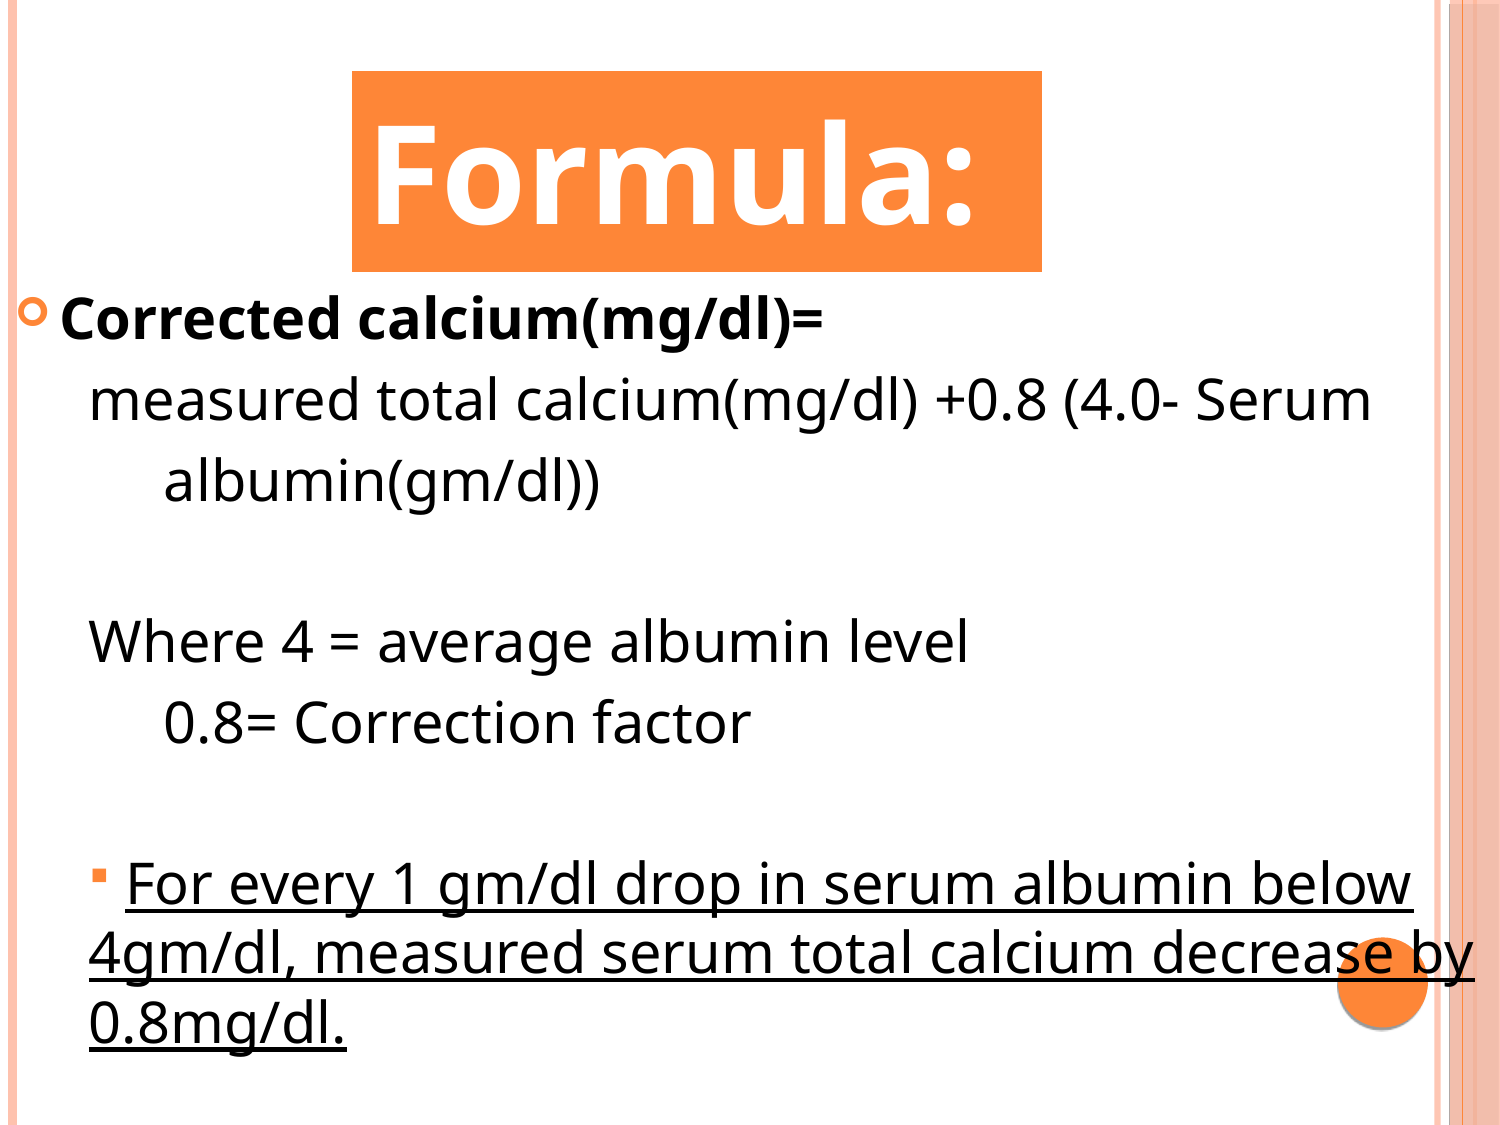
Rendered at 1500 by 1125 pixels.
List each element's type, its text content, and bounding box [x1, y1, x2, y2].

table_header Formula: [352, 71, 1042, 272]
list Corrected calcium(mg/dl)= measured total calcium(mg/dl) +0.8 (4.0- Serum albumin(gm/dl)) Where 4 = average albumin level 0.8= Correction factor For every 1 gm/dl drop in serum albumin below 4gm/dl, measured serum total calcium decrease by 0.8mg/dl. [0, 0, 1500, 1125]
